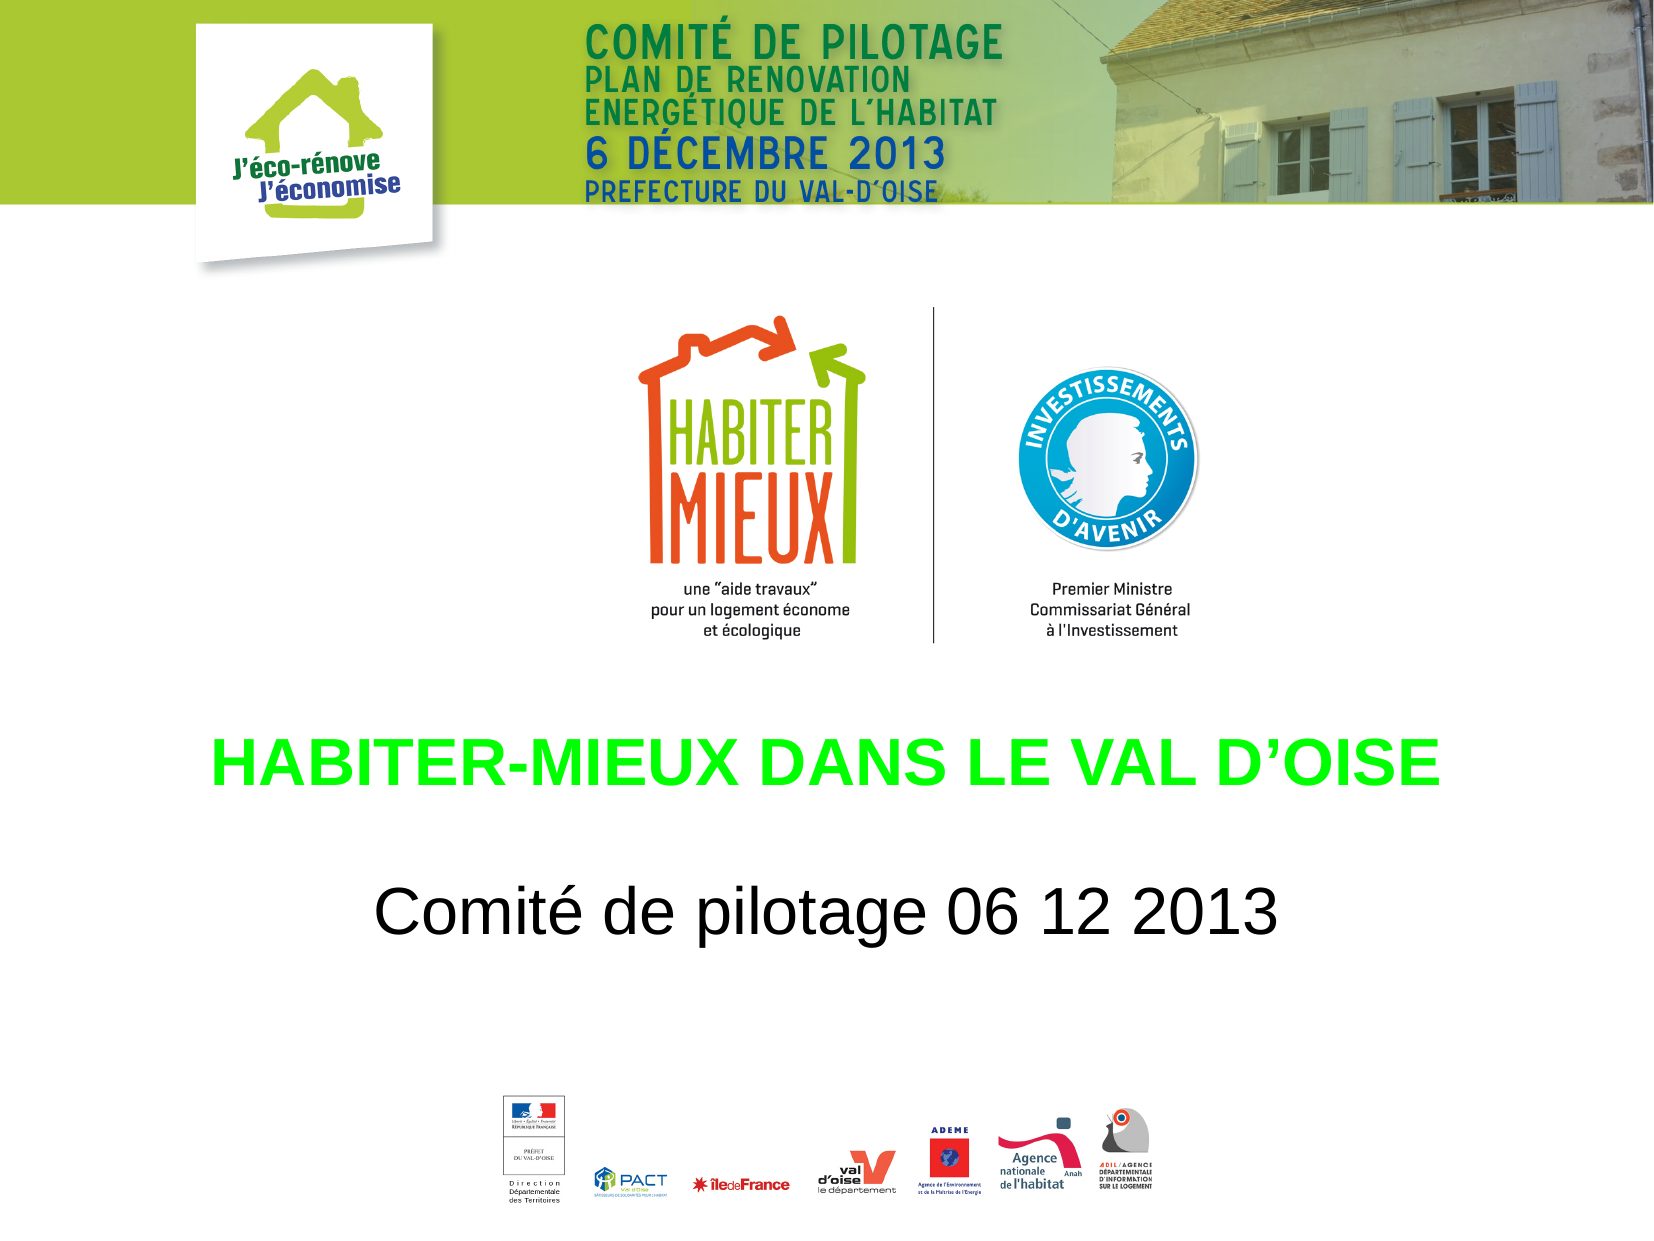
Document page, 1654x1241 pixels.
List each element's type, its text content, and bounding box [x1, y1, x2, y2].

subtitle HABITER-MIEUX DANS LE VAL D’OISE Comité de pilotage 06 12 2013 [82, 276, 1571, 1024]
picture [620, 306, 1211, 650]
